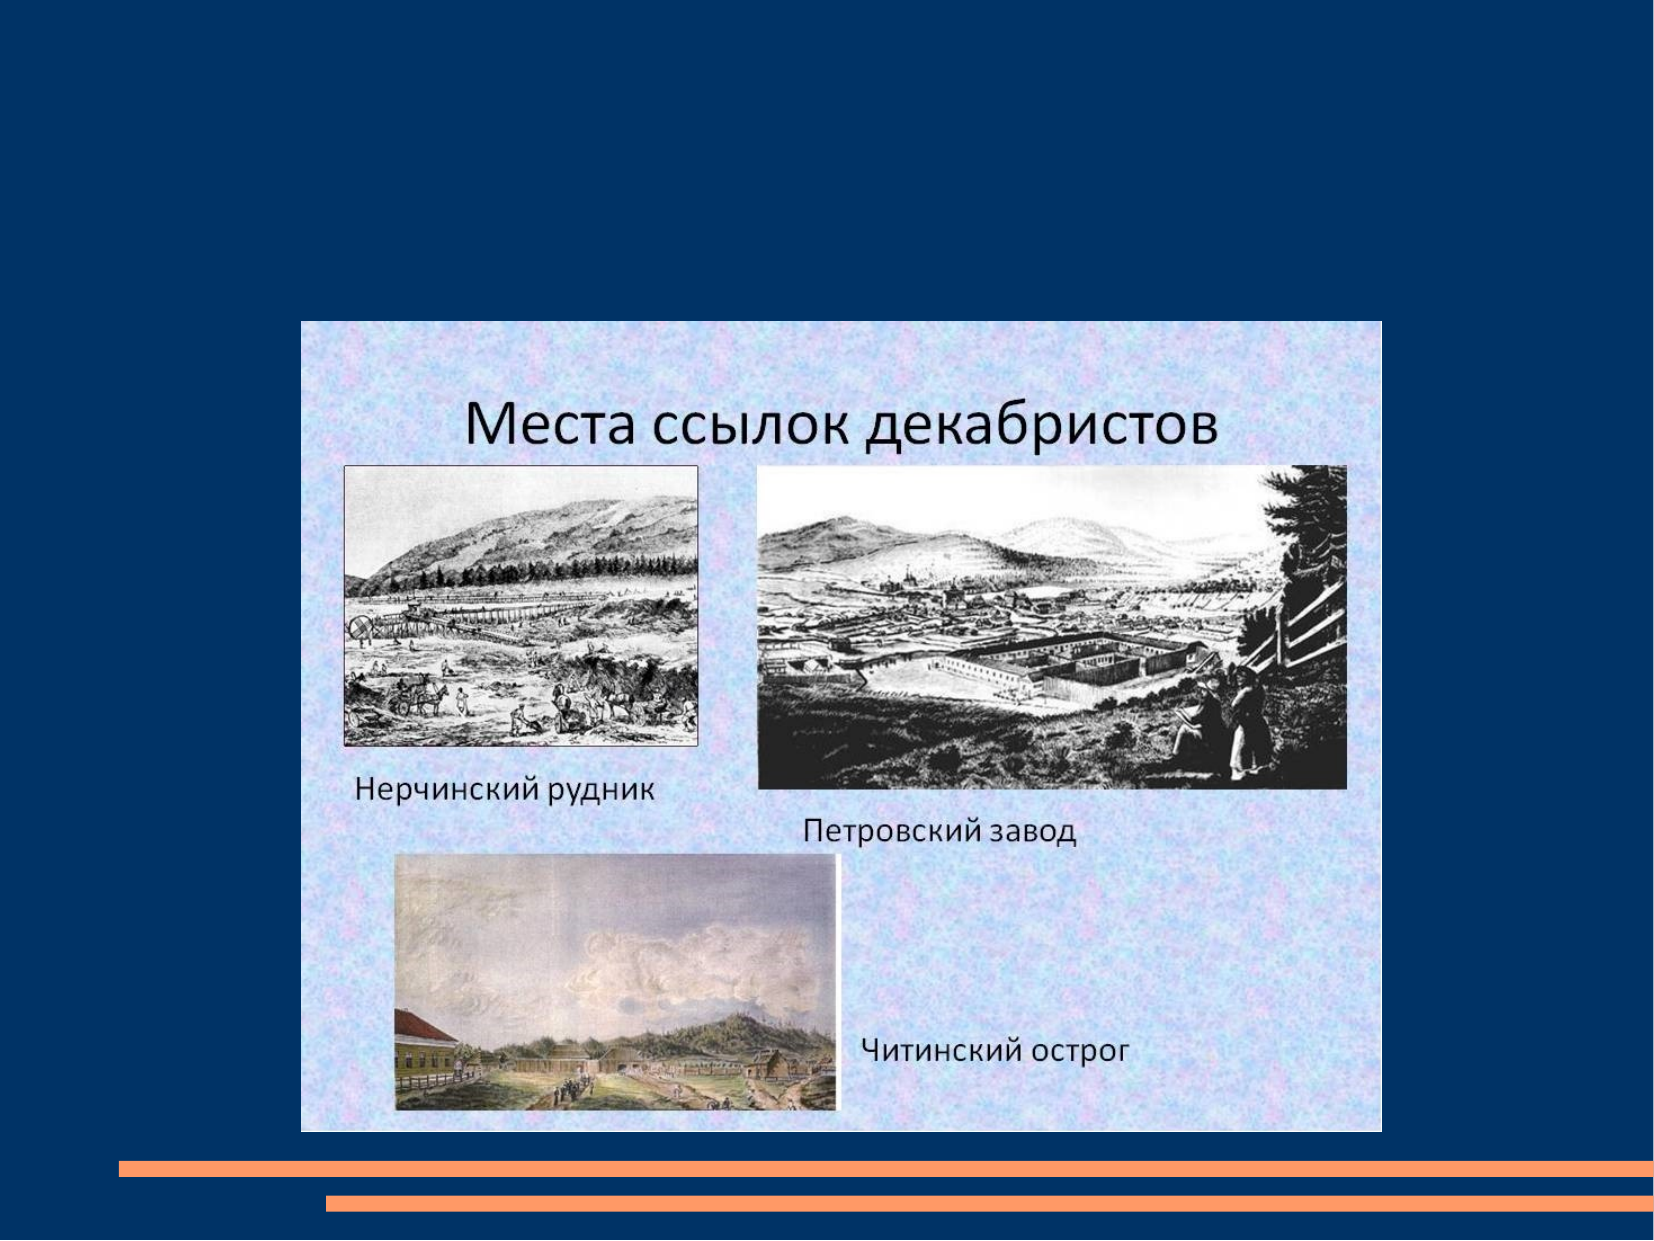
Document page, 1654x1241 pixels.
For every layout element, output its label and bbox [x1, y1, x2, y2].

picture [301, 321, 1382, 1132]
